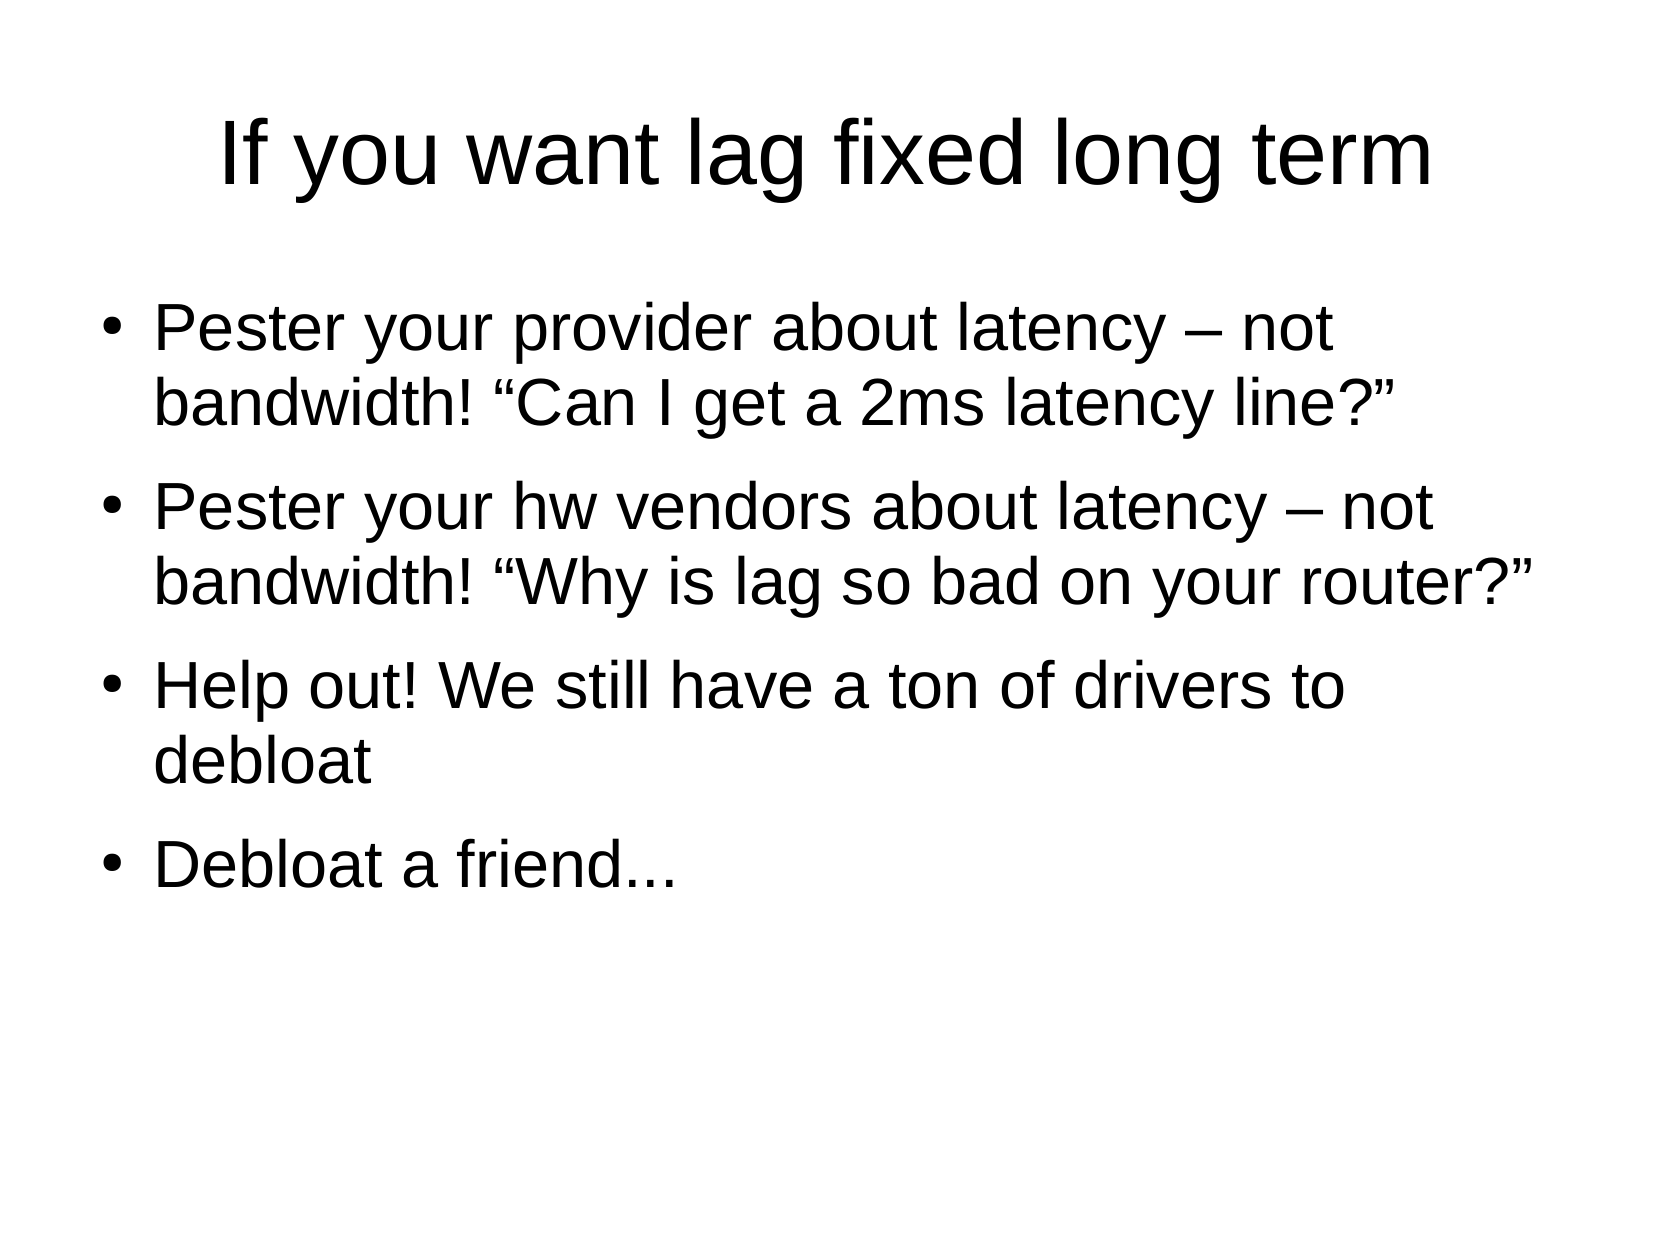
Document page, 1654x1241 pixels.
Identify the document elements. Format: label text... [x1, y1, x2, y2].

title If you want lag fixed long term [82, 49, 1571, 257]
list Pester your provider about latency – not bandwidth! “Can I get a 2ms latency line?” Pester your hw vendors about latency – not bandwidth! “Why is lag so bad on your router?” Help out! We still have a ton of drivers to debloat Debloat a friend... [82, 290, 1538, 1010]
